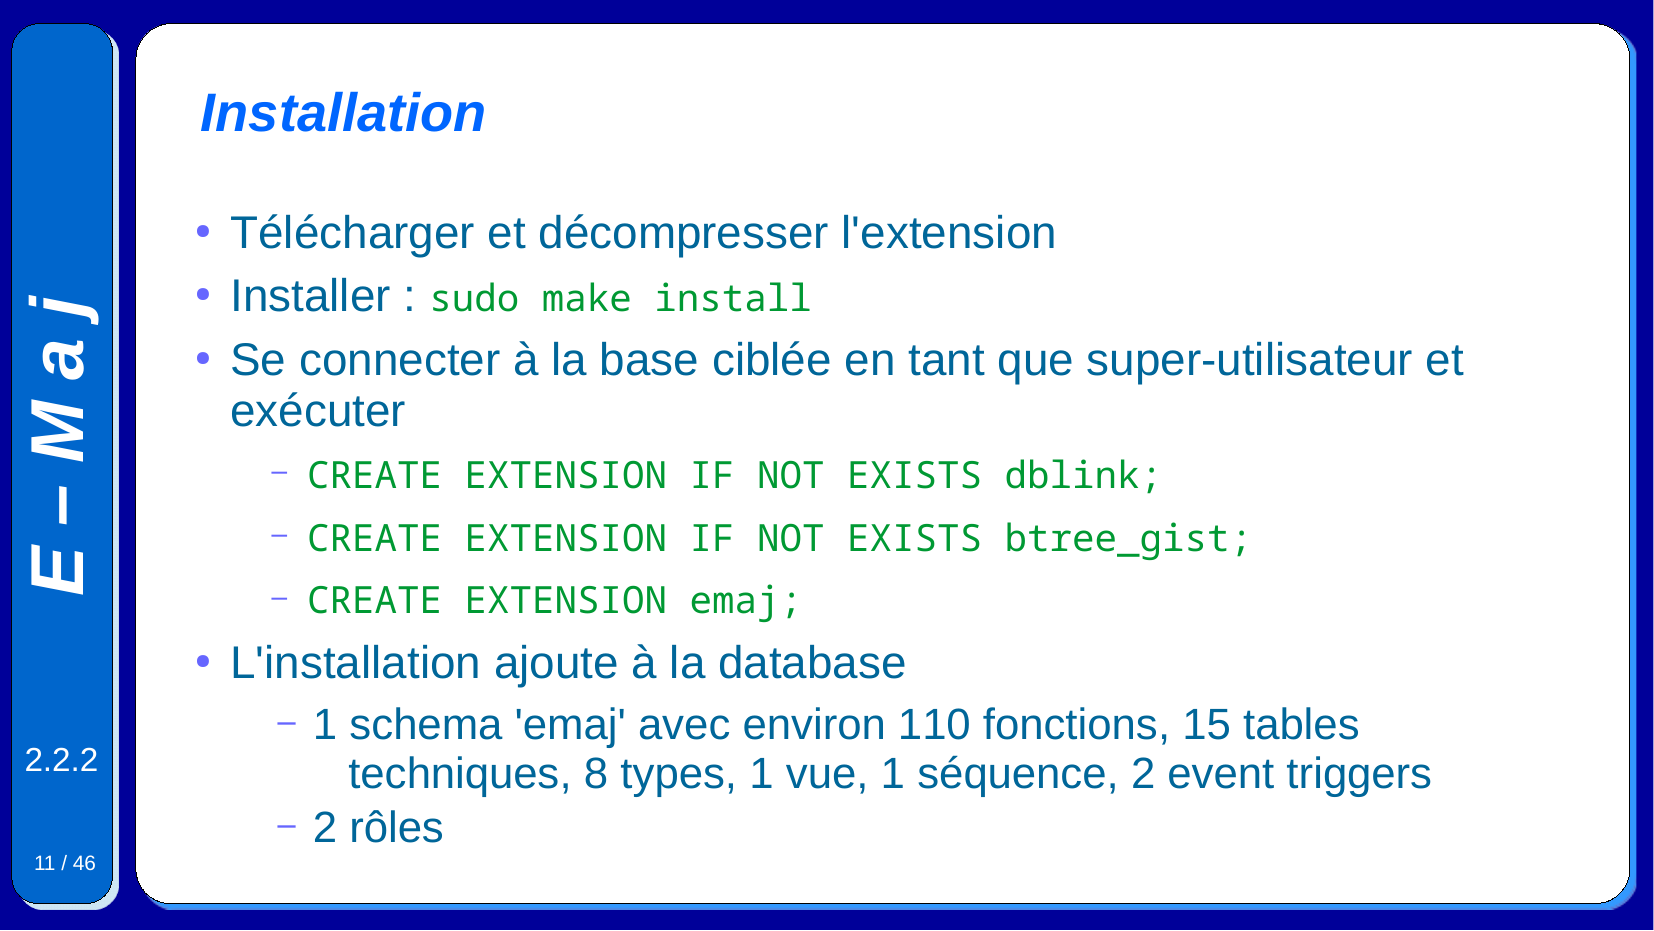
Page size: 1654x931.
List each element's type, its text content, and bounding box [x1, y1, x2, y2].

title Installation [200, 34, 1575, 191]
list Télécharger et décompresser l'extension Installer : sudo make install Se connecter à la base ciblée en tant que super-utilisateur et exécuter CREATE EXTENSION IF NOT EXISTS dblink; CREATE EXTENSION IF NOT EXISTS btree_gist; CREATE EXTENSION emaj; L'installation ajoute à la database 1 schema 'emaj' avec environ 110 fonctions, 15 tables techniques, 8 types, 1 vue, 1 séquence, 2 event triggers 2 rôles [177, 206, 1587, 831]
